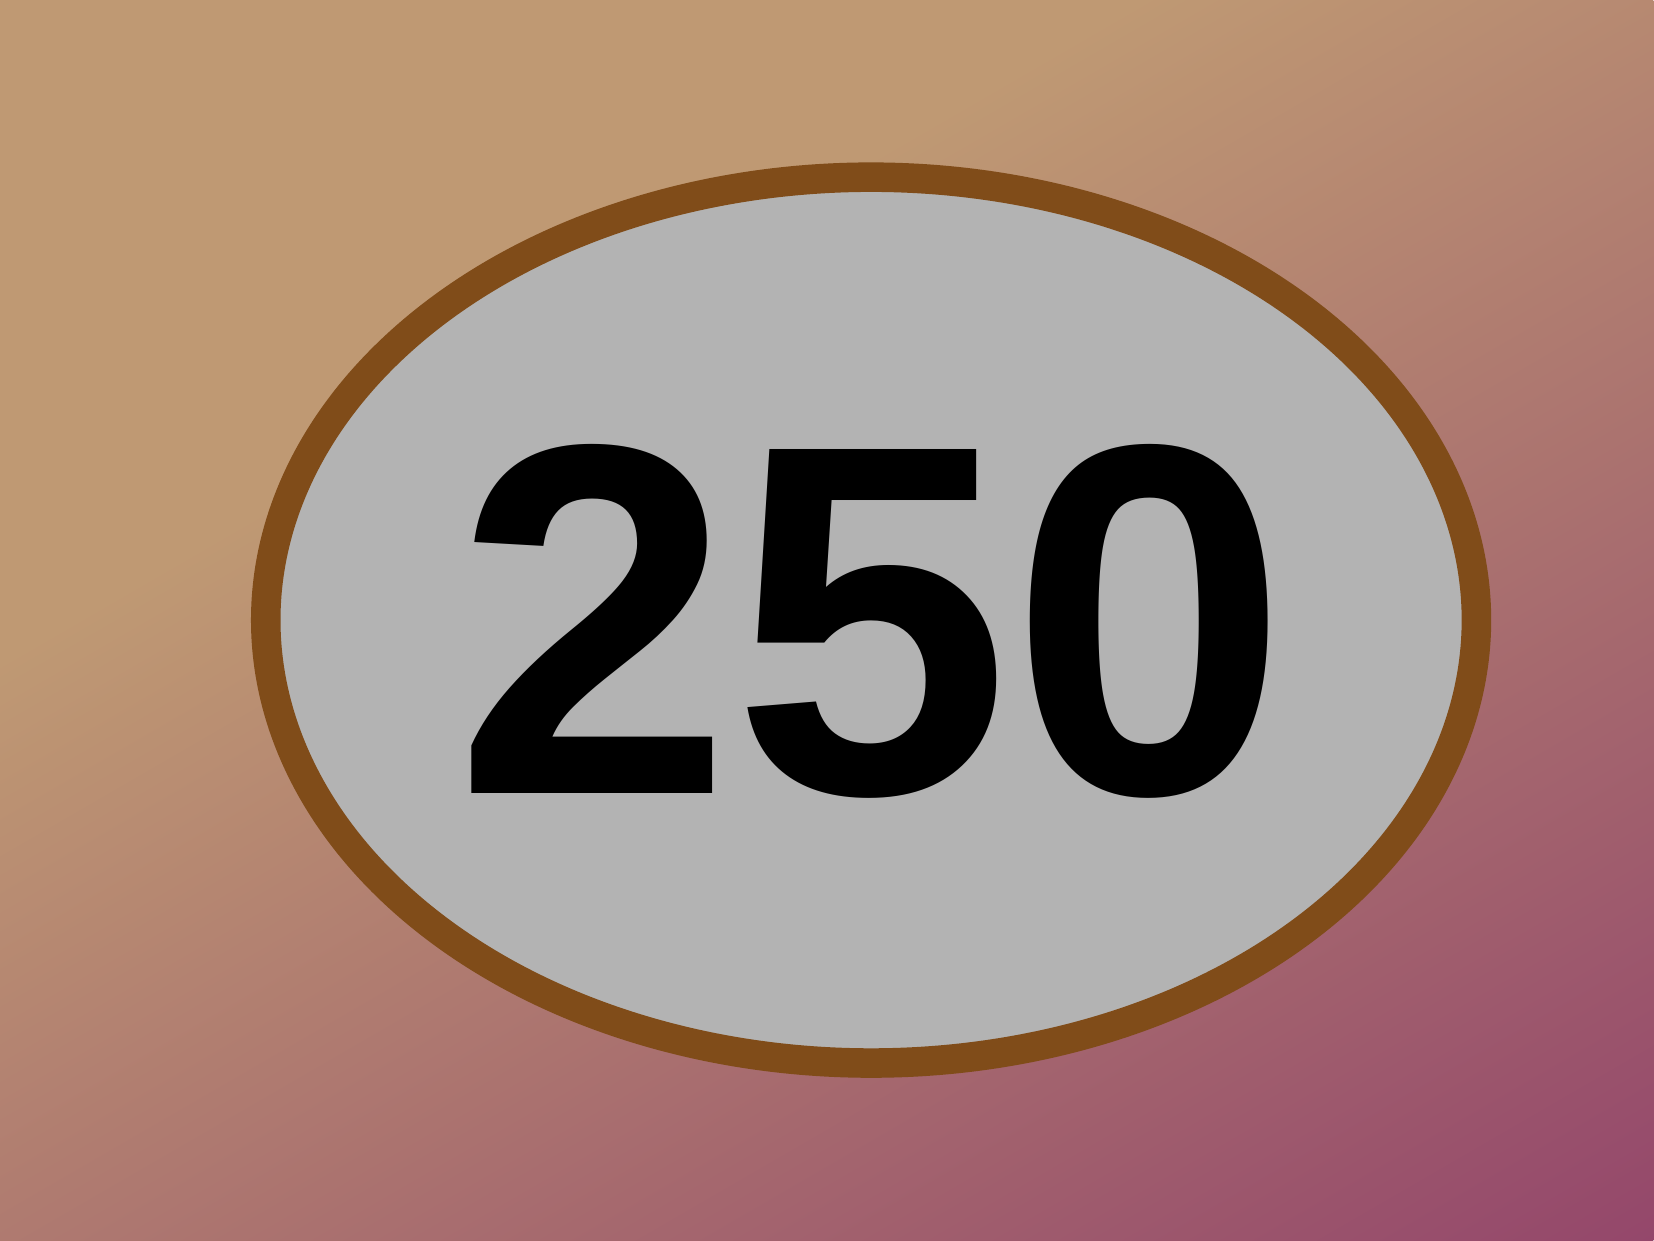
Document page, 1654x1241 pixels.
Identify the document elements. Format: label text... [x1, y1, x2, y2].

text_box 250 [265, 177, 1477, 1064]
